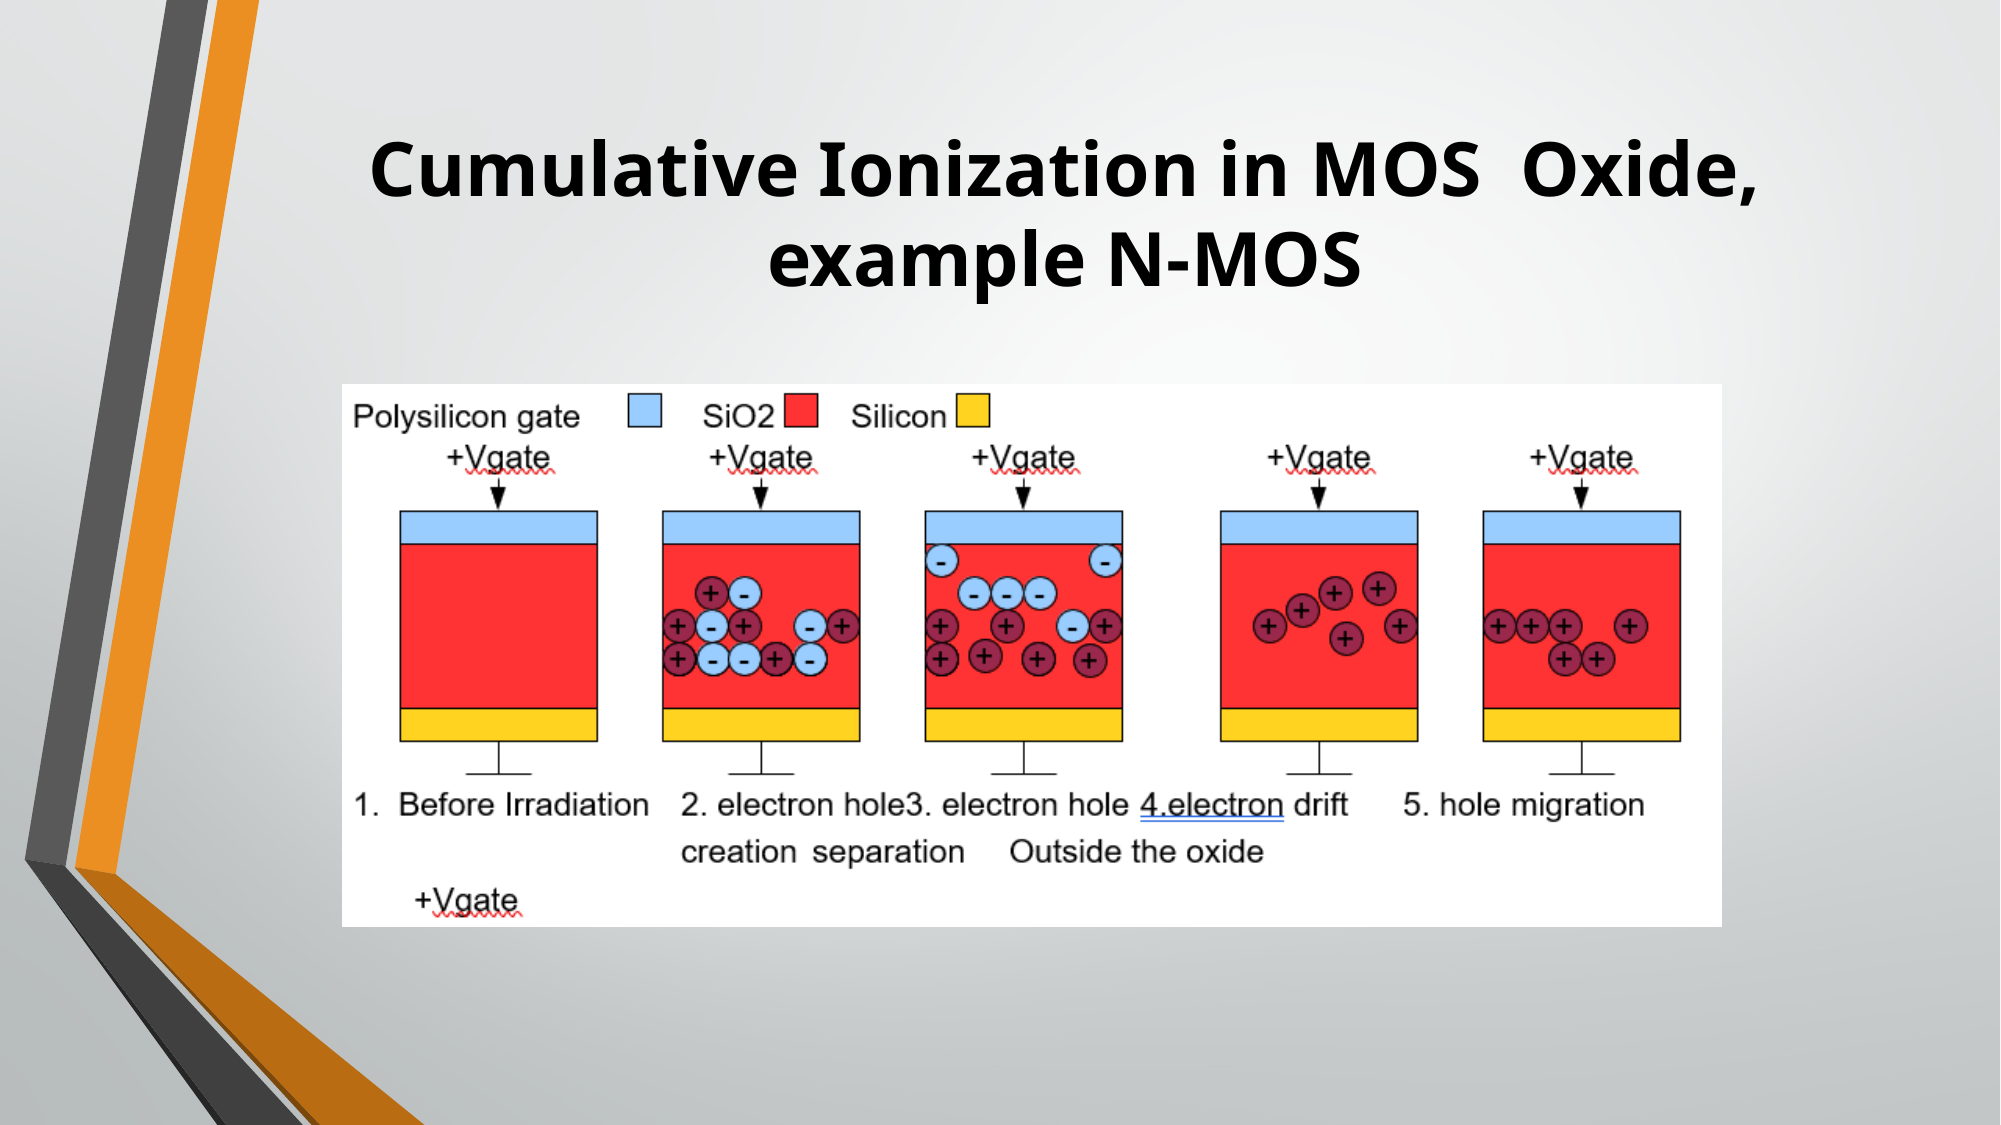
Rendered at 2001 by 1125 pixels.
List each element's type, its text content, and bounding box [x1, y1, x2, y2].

picture [342, 384, 1722, 927]
title Cumulative Ionization in MOS Oxide, example N-MOS [243, 112, 1887, 400]
